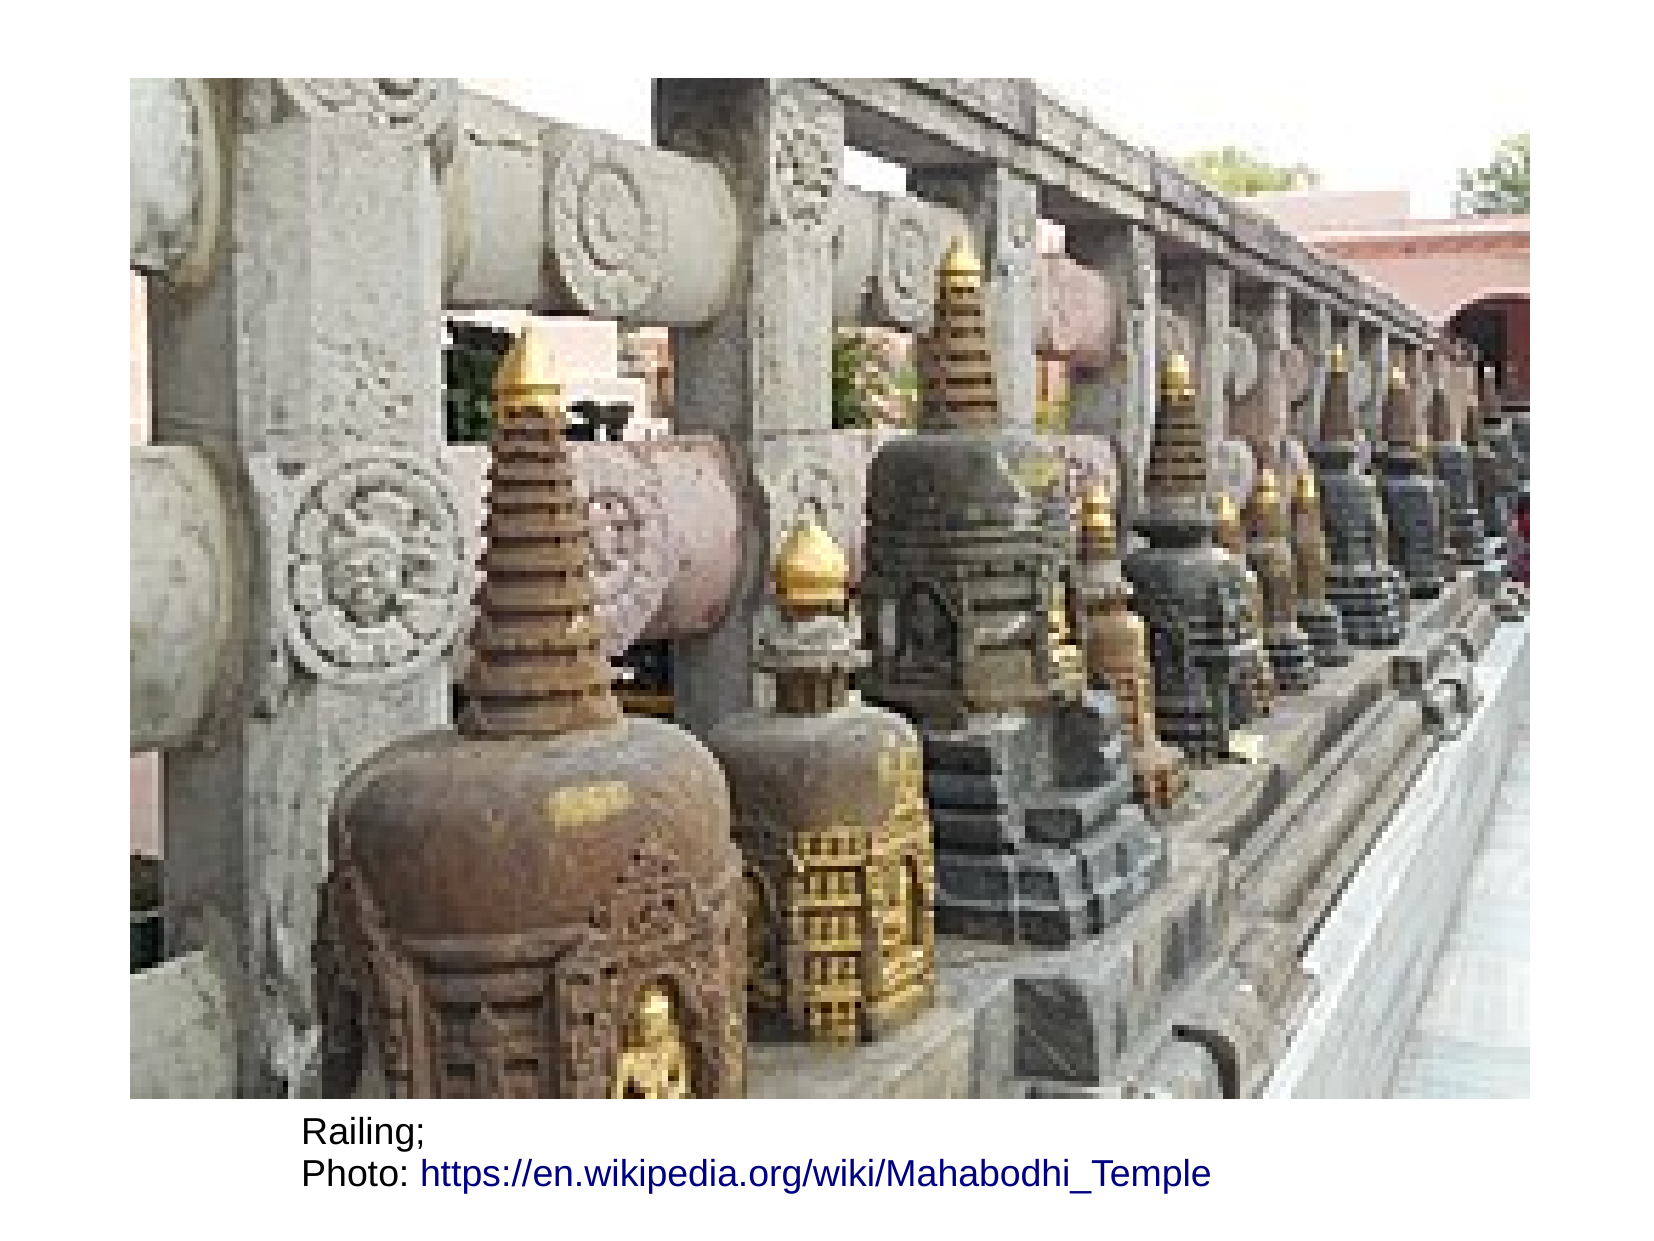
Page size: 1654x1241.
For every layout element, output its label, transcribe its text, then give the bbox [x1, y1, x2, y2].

text_box Railing; Photo: https://en.wikipedia.org/wiki/Mahabodhi_Temple [286, 1103, 1235, 1212]
picture [130, 78, 1530, 1099]
